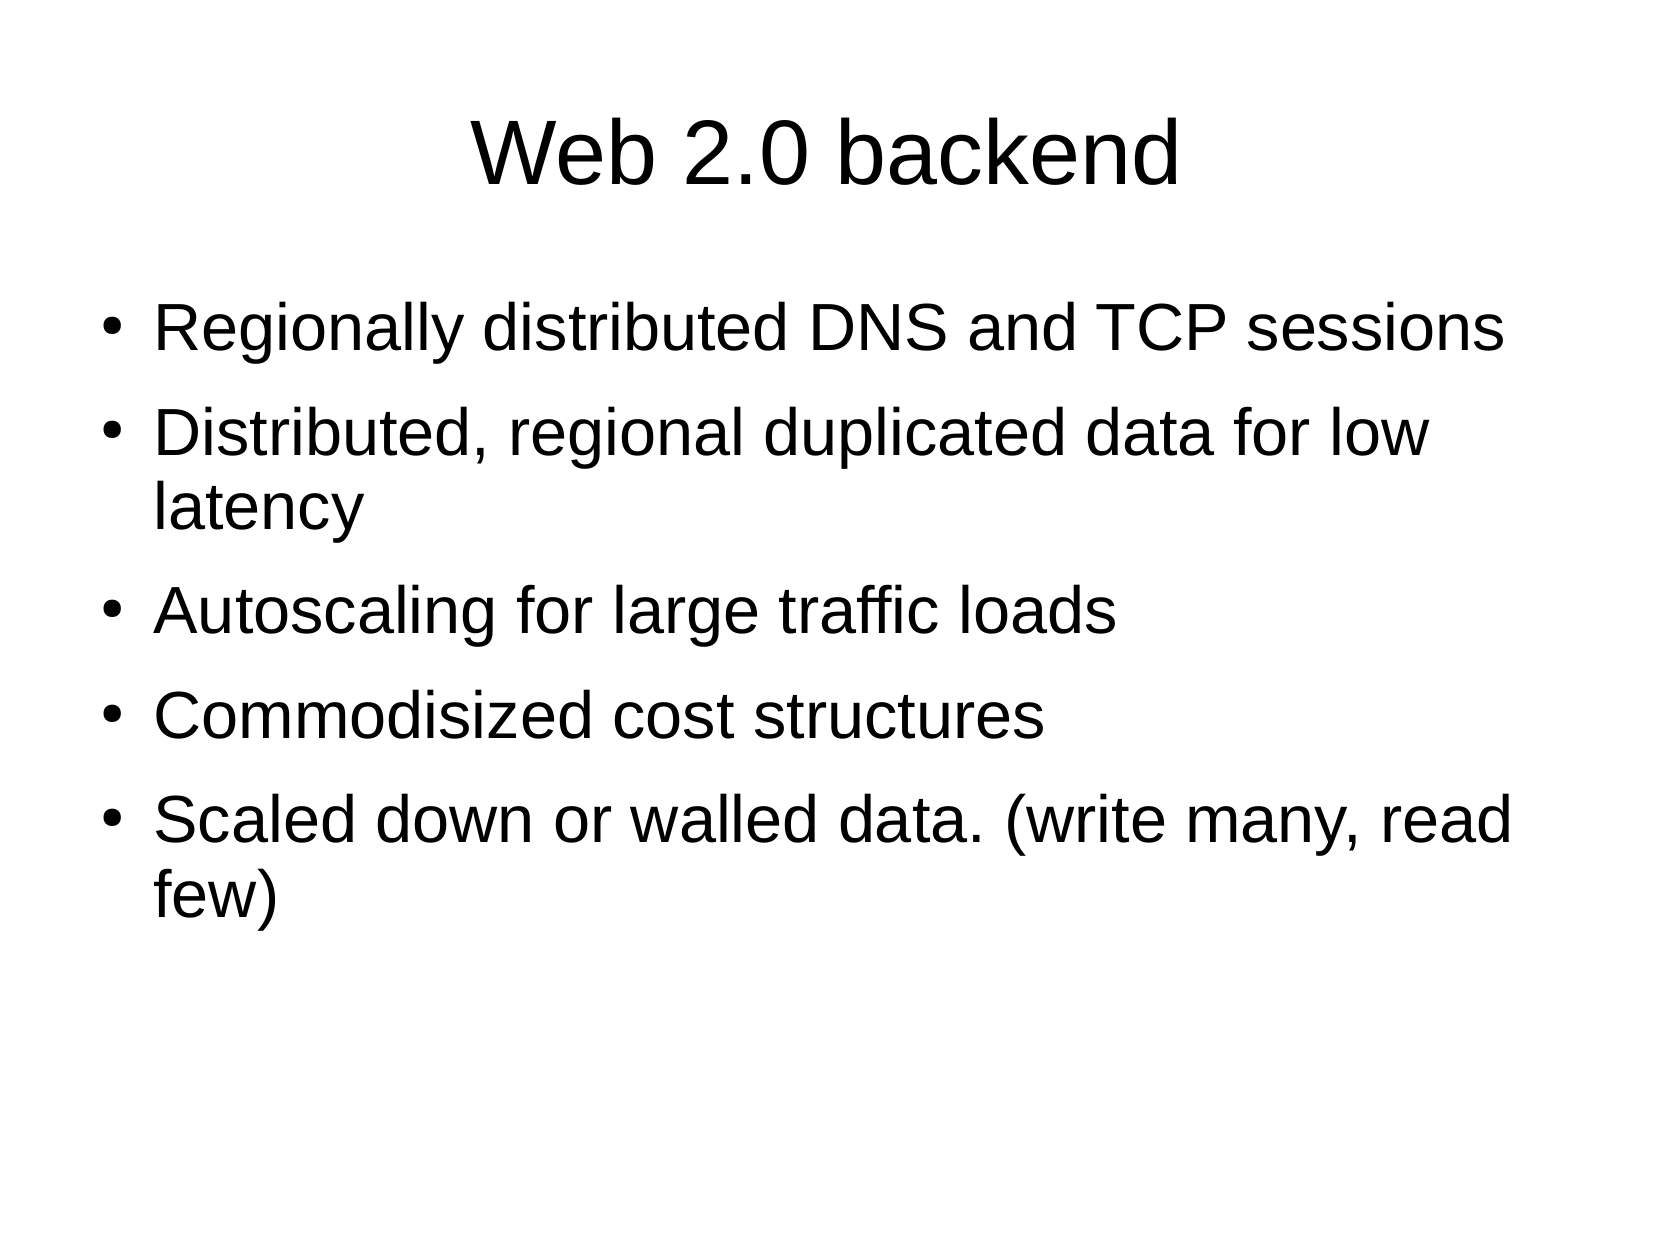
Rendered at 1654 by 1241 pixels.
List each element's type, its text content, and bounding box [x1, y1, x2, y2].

title Web 2.0 backend [82, 49, 1571, 257]
list Regionally distributed DNS and TCP sessions Distributed, regional duplicated data for low latency Autoscaling for large traffic loads Commodisized cost structures Scaled down or walled data. (write many, read few) [82, 290, 1571, 1010]
